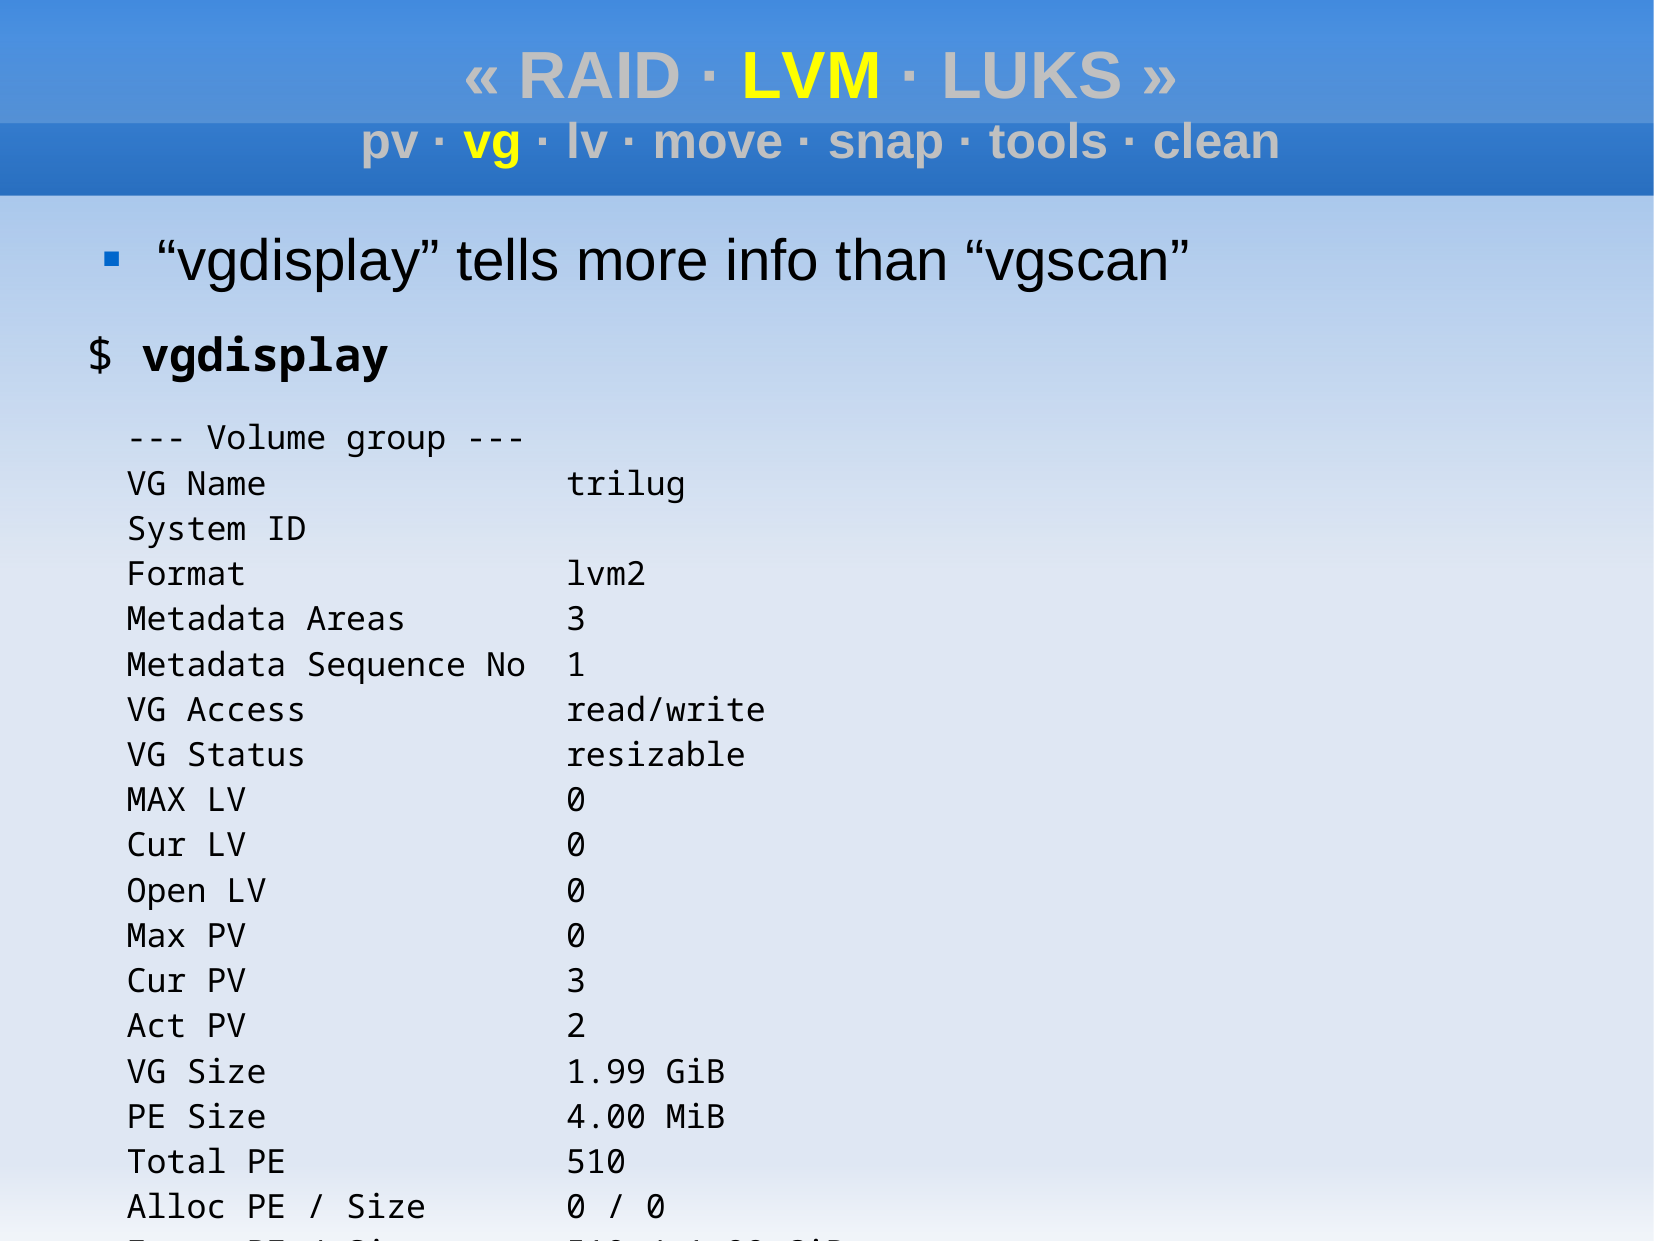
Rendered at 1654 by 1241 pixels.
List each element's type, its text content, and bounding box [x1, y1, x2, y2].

list “vgdisplay” tells more info than “vgscan” $ vgdisplay --- Volume group --- VG Name trilug System ID Format lvm2 Metadata Areas 3 Metadata Sequence No 1 VG Access read/write VG Status resizable MAX LV 0 Cur LV 0 Open LV 0 Max PV 0 Cur PV 3 Act PV 2 VG Size 1.99 GiB PE Size 4.00 MiB Total PE 510 Alloc PE / Size 0 / 0 Free PE / Size 510 / 1.99 GiB VG UUID odpp2n-XmED-AOq6-qpMH-tMYv-7PnX-vEU5WQ [86, 227, 1575, 1182]
title « RAID · LVM · LUKS » pv · vg · lv · move · snap · tools · clean [76, 0, 1565, 208]
picture [0, 0, 1654, 1241]
